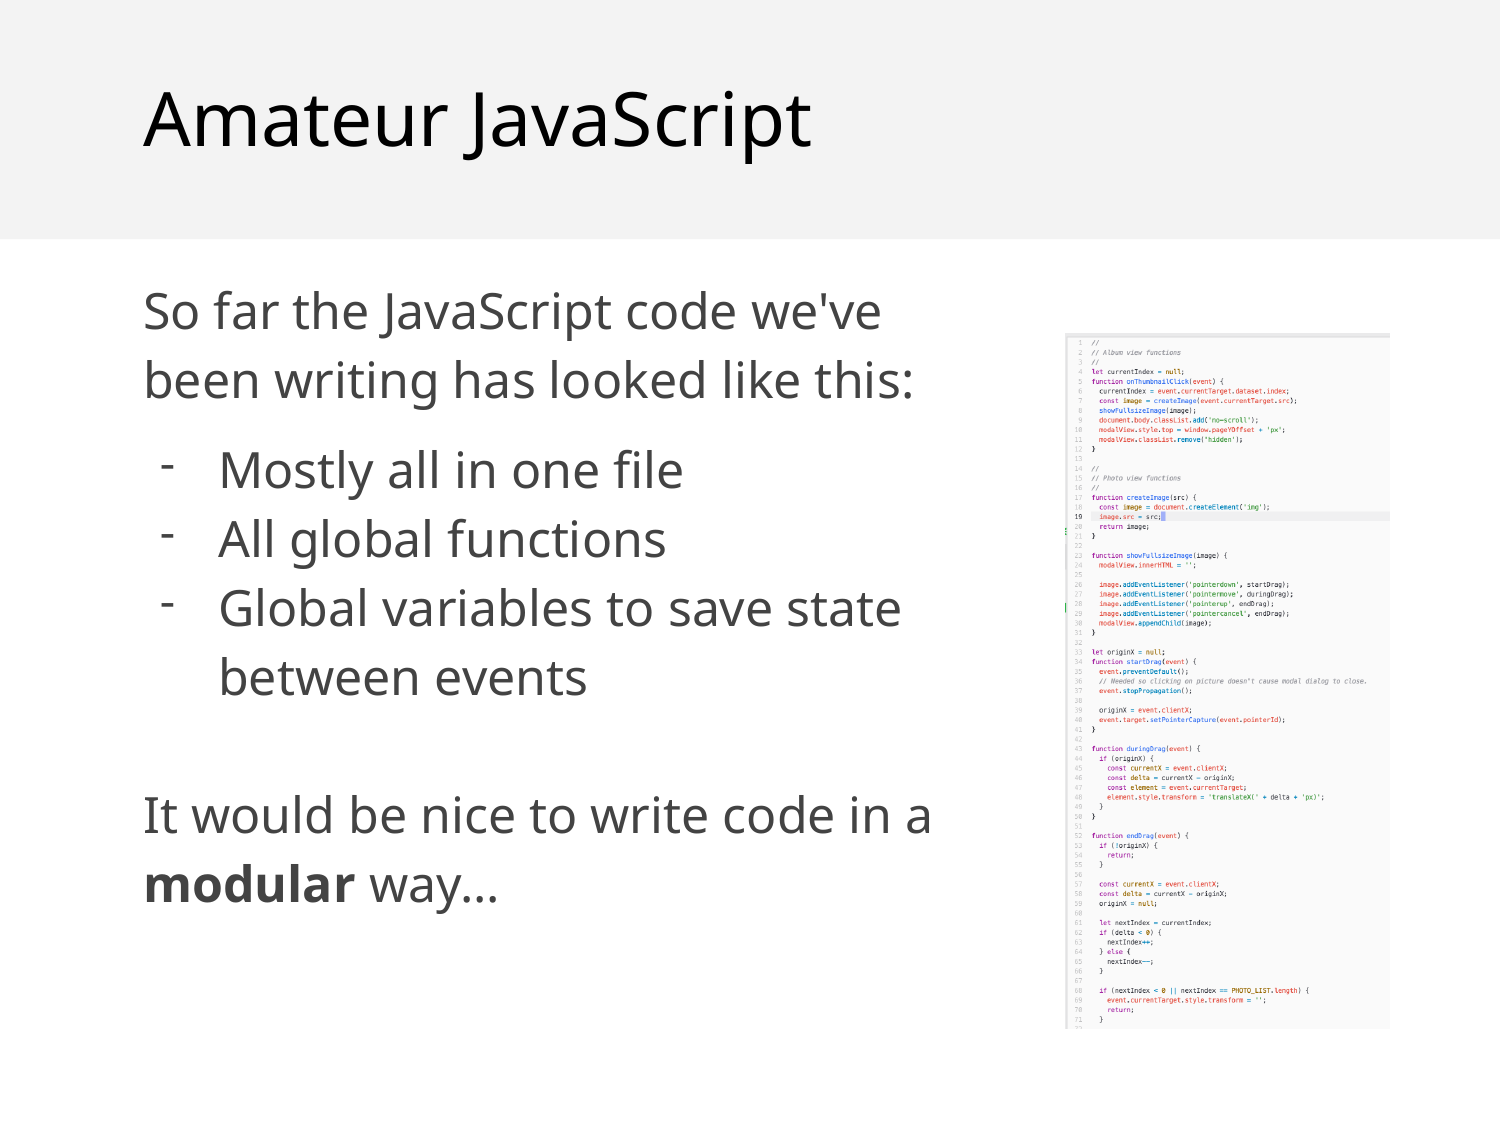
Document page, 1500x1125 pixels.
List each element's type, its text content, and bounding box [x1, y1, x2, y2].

list So far the JavaScript code we've been writing has looked like this: Mostly all in one file All global functions Global variables to save state between events It would be nice to write code in a modular way... [128, 255, 997, 1004]
title Amateur JavaScript [128, 56, 1372, 183]
picture [1065, 333, 1390, 1029]
